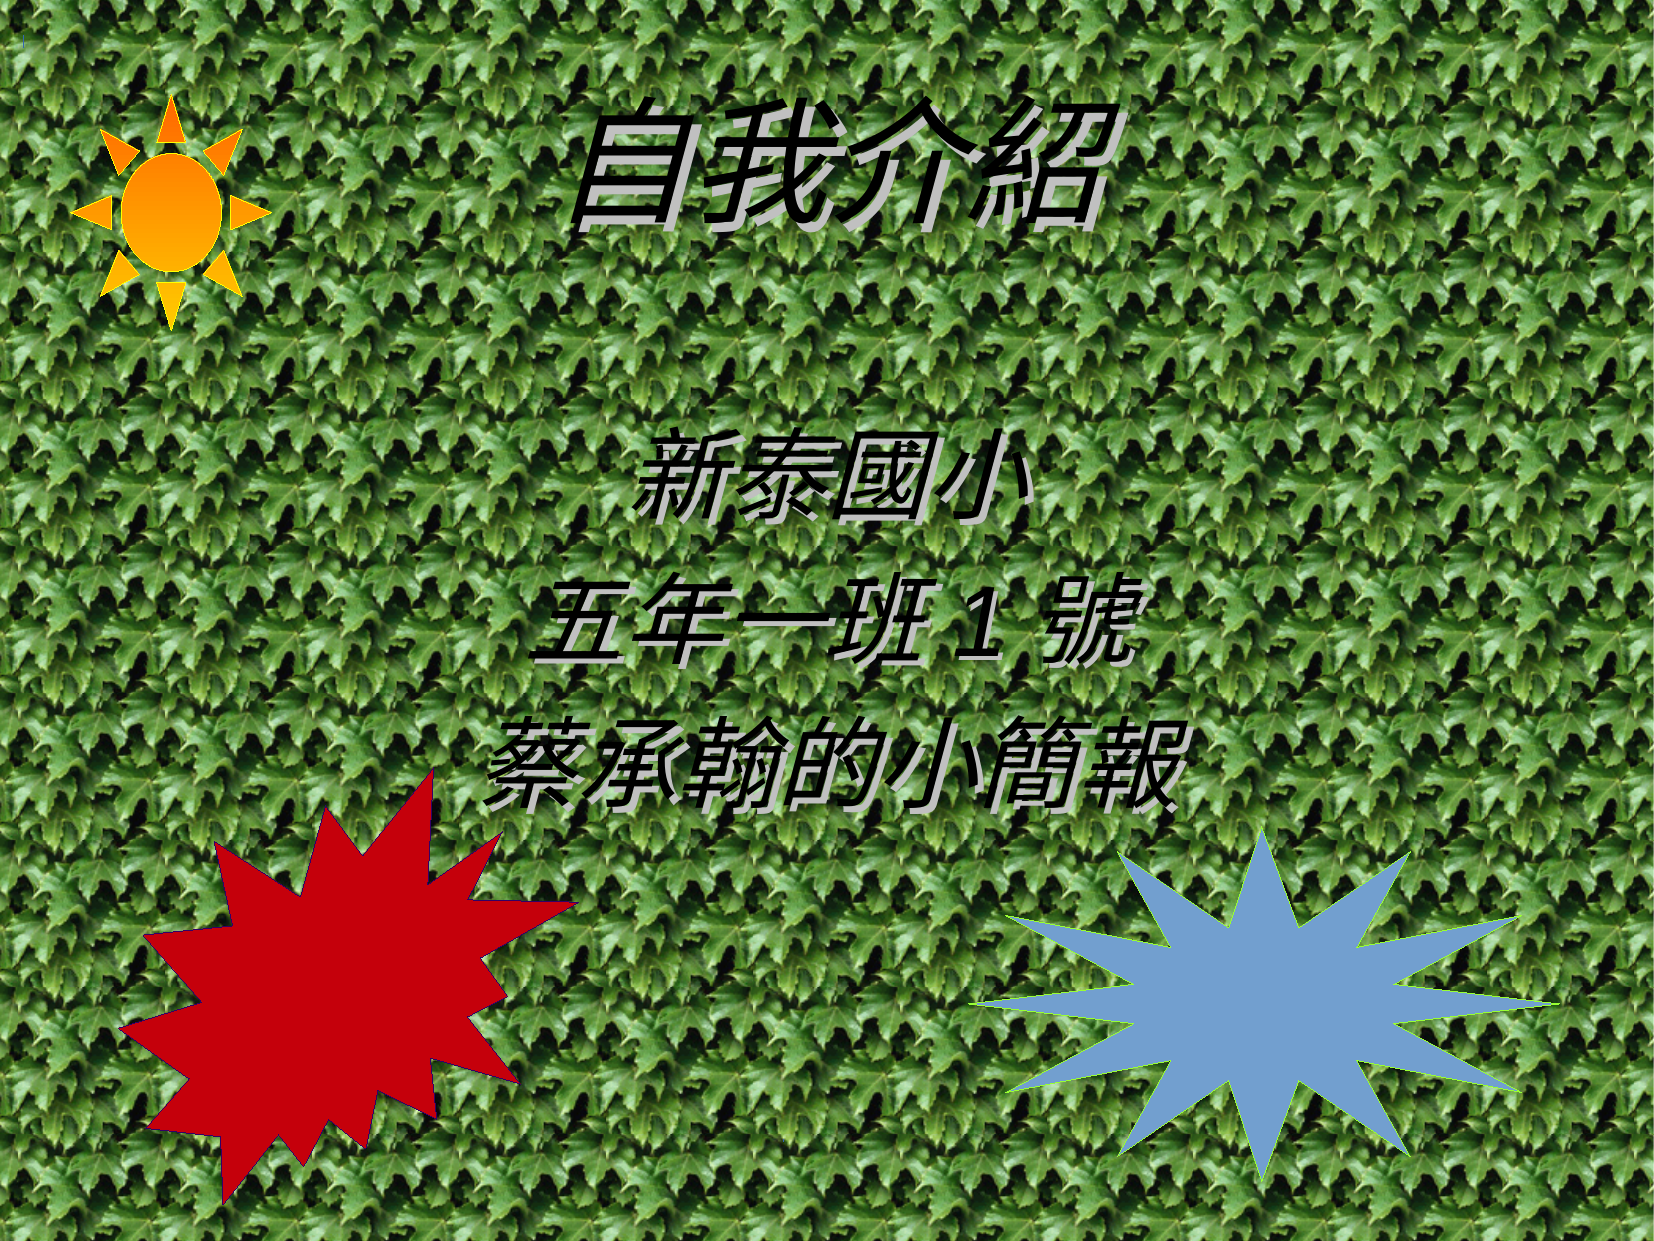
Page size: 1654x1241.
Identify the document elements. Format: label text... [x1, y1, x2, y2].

text_box [203, 129, 243, 176]
text_box [118, 767, 579, 1205]
text_box [230, 195, 272, 230]
picture [0, 0, 1654, 1241]
text_box [968, 826, 1560, 1182]
text_box [203, 250, 243, 297]
text_box [156, 94, 186, 143]
subtitle 新泰國小 五年一班1號 蔡承翰的小簡報 [82, 290, 1571, 1010]
text_box [121, 153, 222, 272]
text_box [70, 195, 112, 230]
text_box [100, 129, 140, 176]
text_box [156, 282, 186, 331]
text_box [100, 250, 140, 297]
title 自我介紹 [82, 49, 1571, 257]
